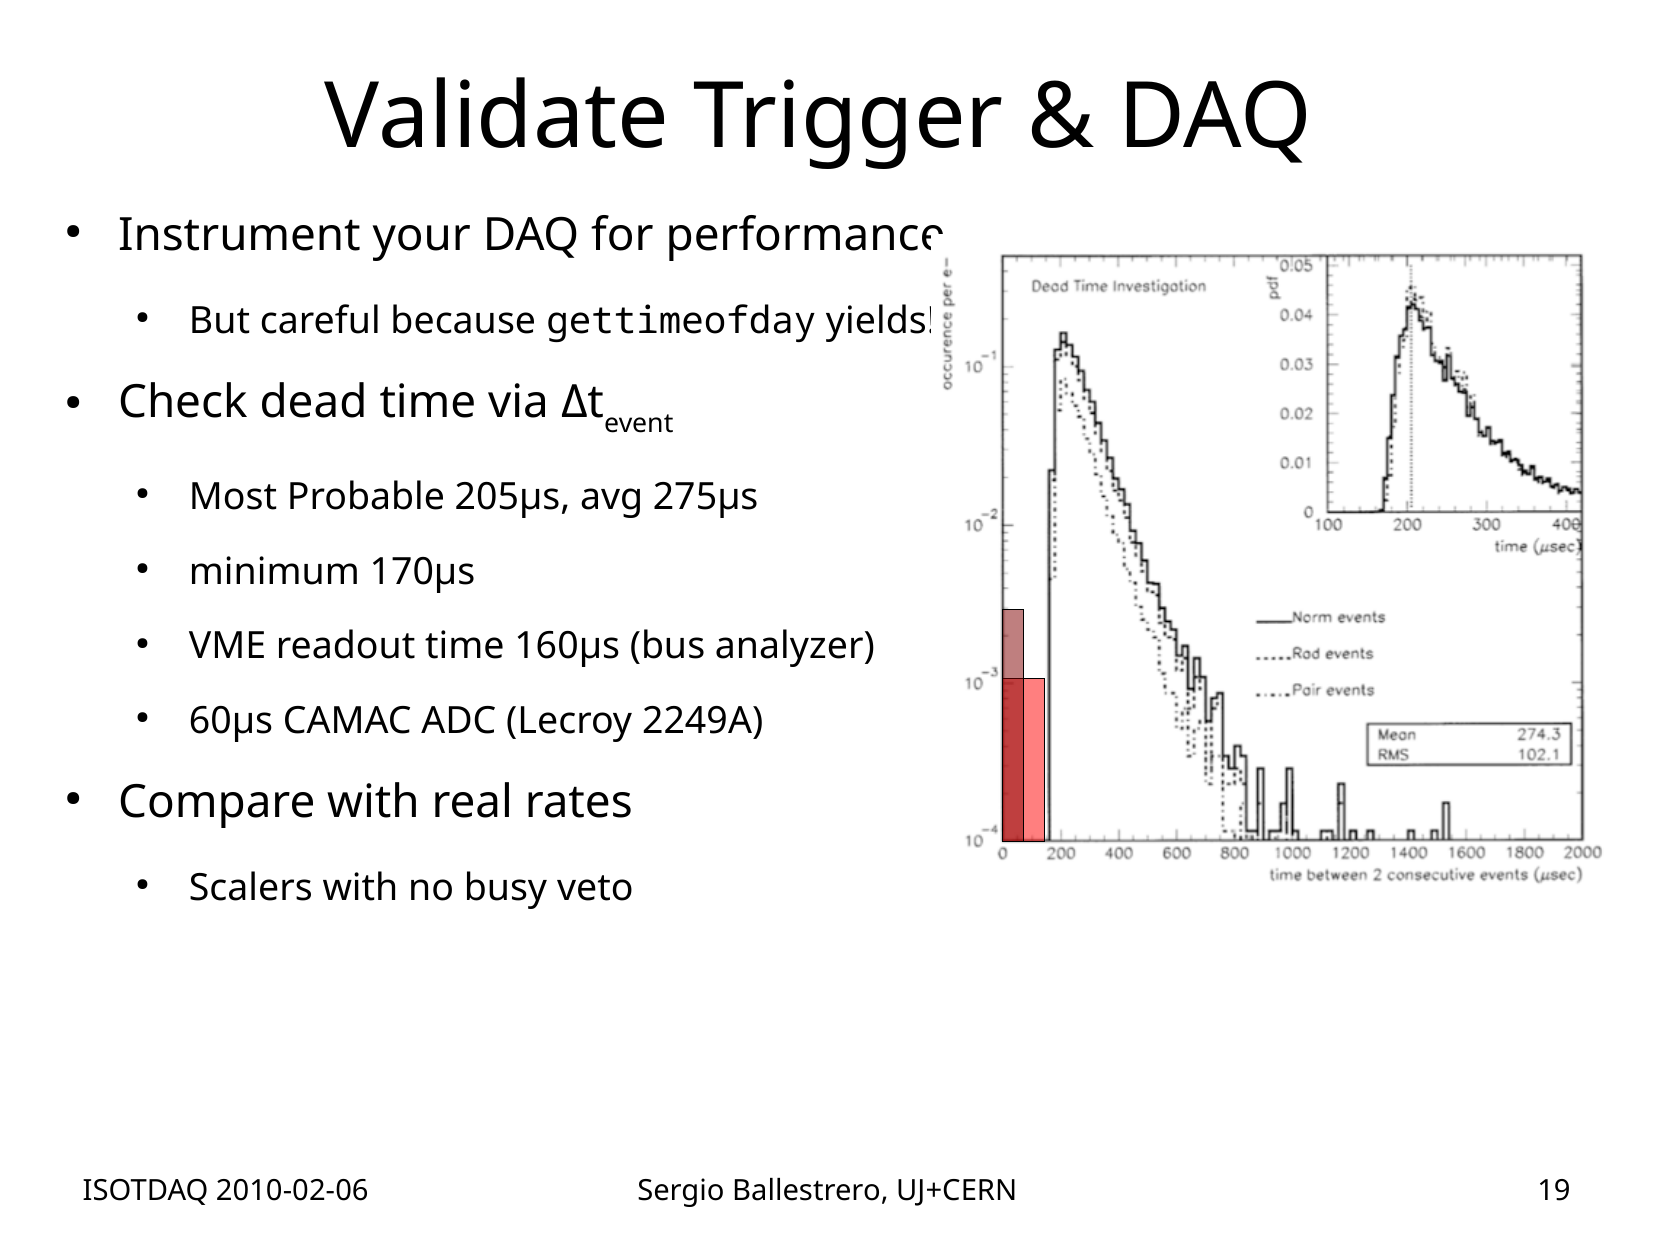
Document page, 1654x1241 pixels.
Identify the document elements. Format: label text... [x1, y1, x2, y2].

text_box [1002, 609, 1045, 842]
picture [931, 234, 1618, 896]
list Instrument your DAQ for performance But careful because gettimeofday yields! Check dead time via Δtevent Most Probable 205µs, avg 275µs minimum 170µs VME readout time 160µs (bus analyzer) 60µs CAMAC ADC (Lecroy 2249A) Compare with real rates Scalers with no busy veto [47, 201, 1538, 1151]
title Validate Trigger & DAQ [75, 37, 1564, 188]
